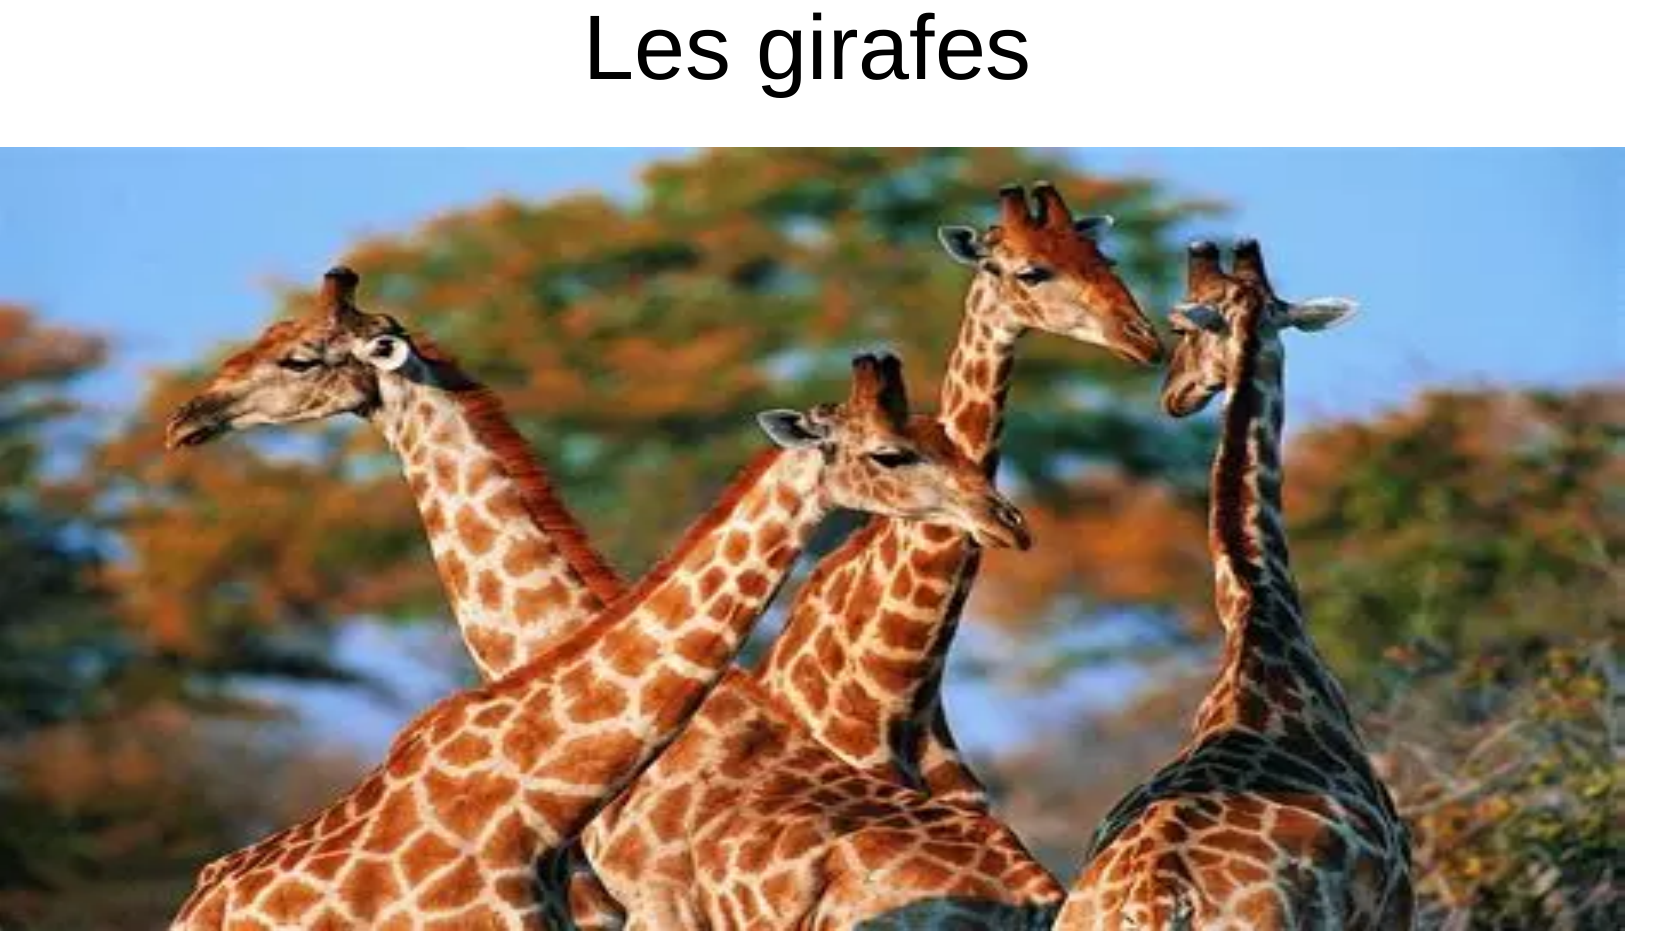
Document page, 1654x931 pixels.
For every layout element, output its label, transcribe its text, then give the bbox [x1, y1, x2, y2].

title Les girafes [76, 0, 1565, 126]
picture [0, 147, 1625, 931]
